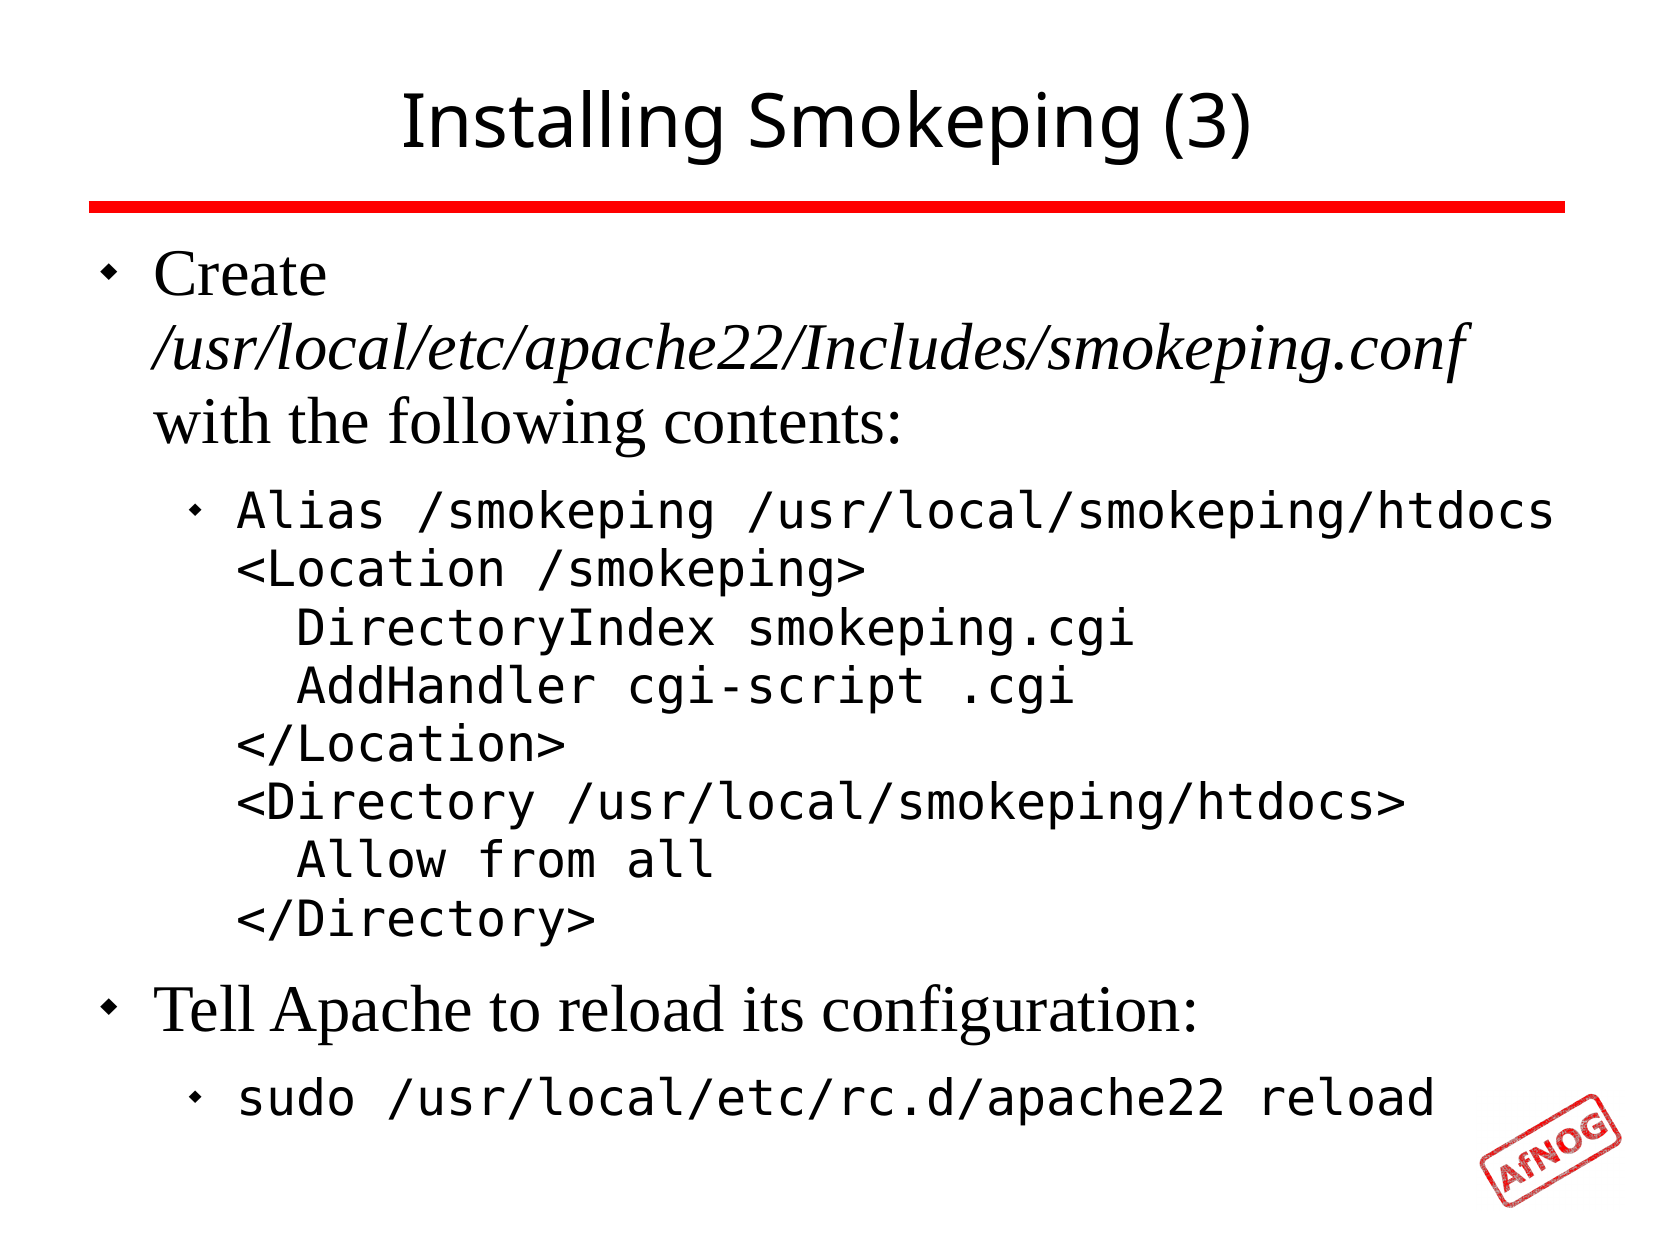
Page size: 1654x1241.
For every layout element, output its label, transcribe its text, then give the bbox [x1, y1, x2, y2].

list Create /usr/local/etc/apache22/Includes/smokeping.conf with the following contents: Alias /smokeping /usr/local/smokeping/htdocs <Location /smokeping> DirectoryIndex smokeping.cgi AddHandler cgi-script .cgi </Location> <Directory /usr/local/smokeping/htdocs> Allow from all </Directory> Tell Apache to reload its configuration: sudo /usr/local/etc/rc.d/apache22 reload [82, 236, 1571, 1128]
title Installing Smokeping (3) [82, 29, 1571, 207]
picture [1476, 1090, 1625, 1211]
